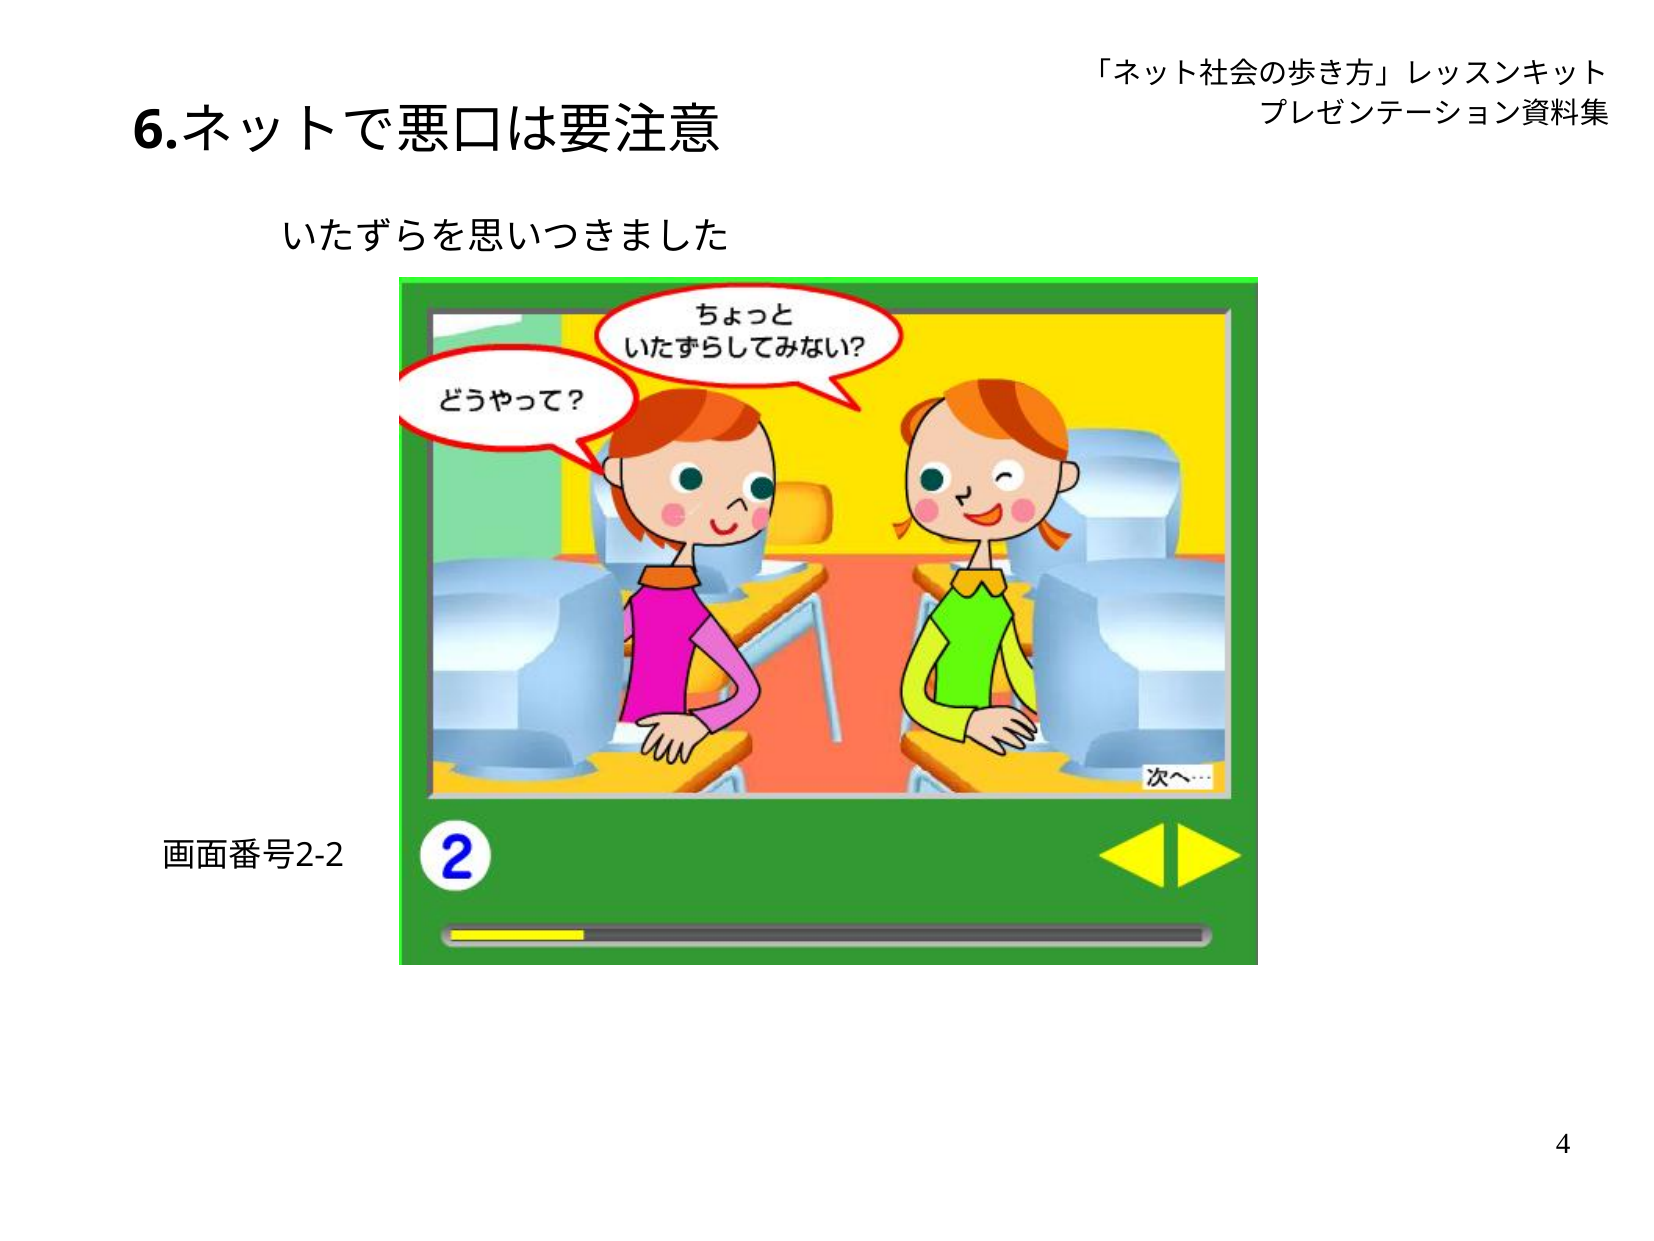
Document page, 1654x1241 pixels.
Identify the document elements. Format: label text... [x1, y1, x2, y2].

picture [399, 277, 1258, 965]
text_box いたずらを思いつきました [265, 206, 916, 267]
text_box 画面番号2-2 [147, 826, 384, 882]
text_box 6.ネットで悪口は要注意 [118, 88, 1093, 169]
text_box 「ネット社会の歩き方」レッスンキット プレゼンテーション資料集 [1062, 44, 1625, 139]
